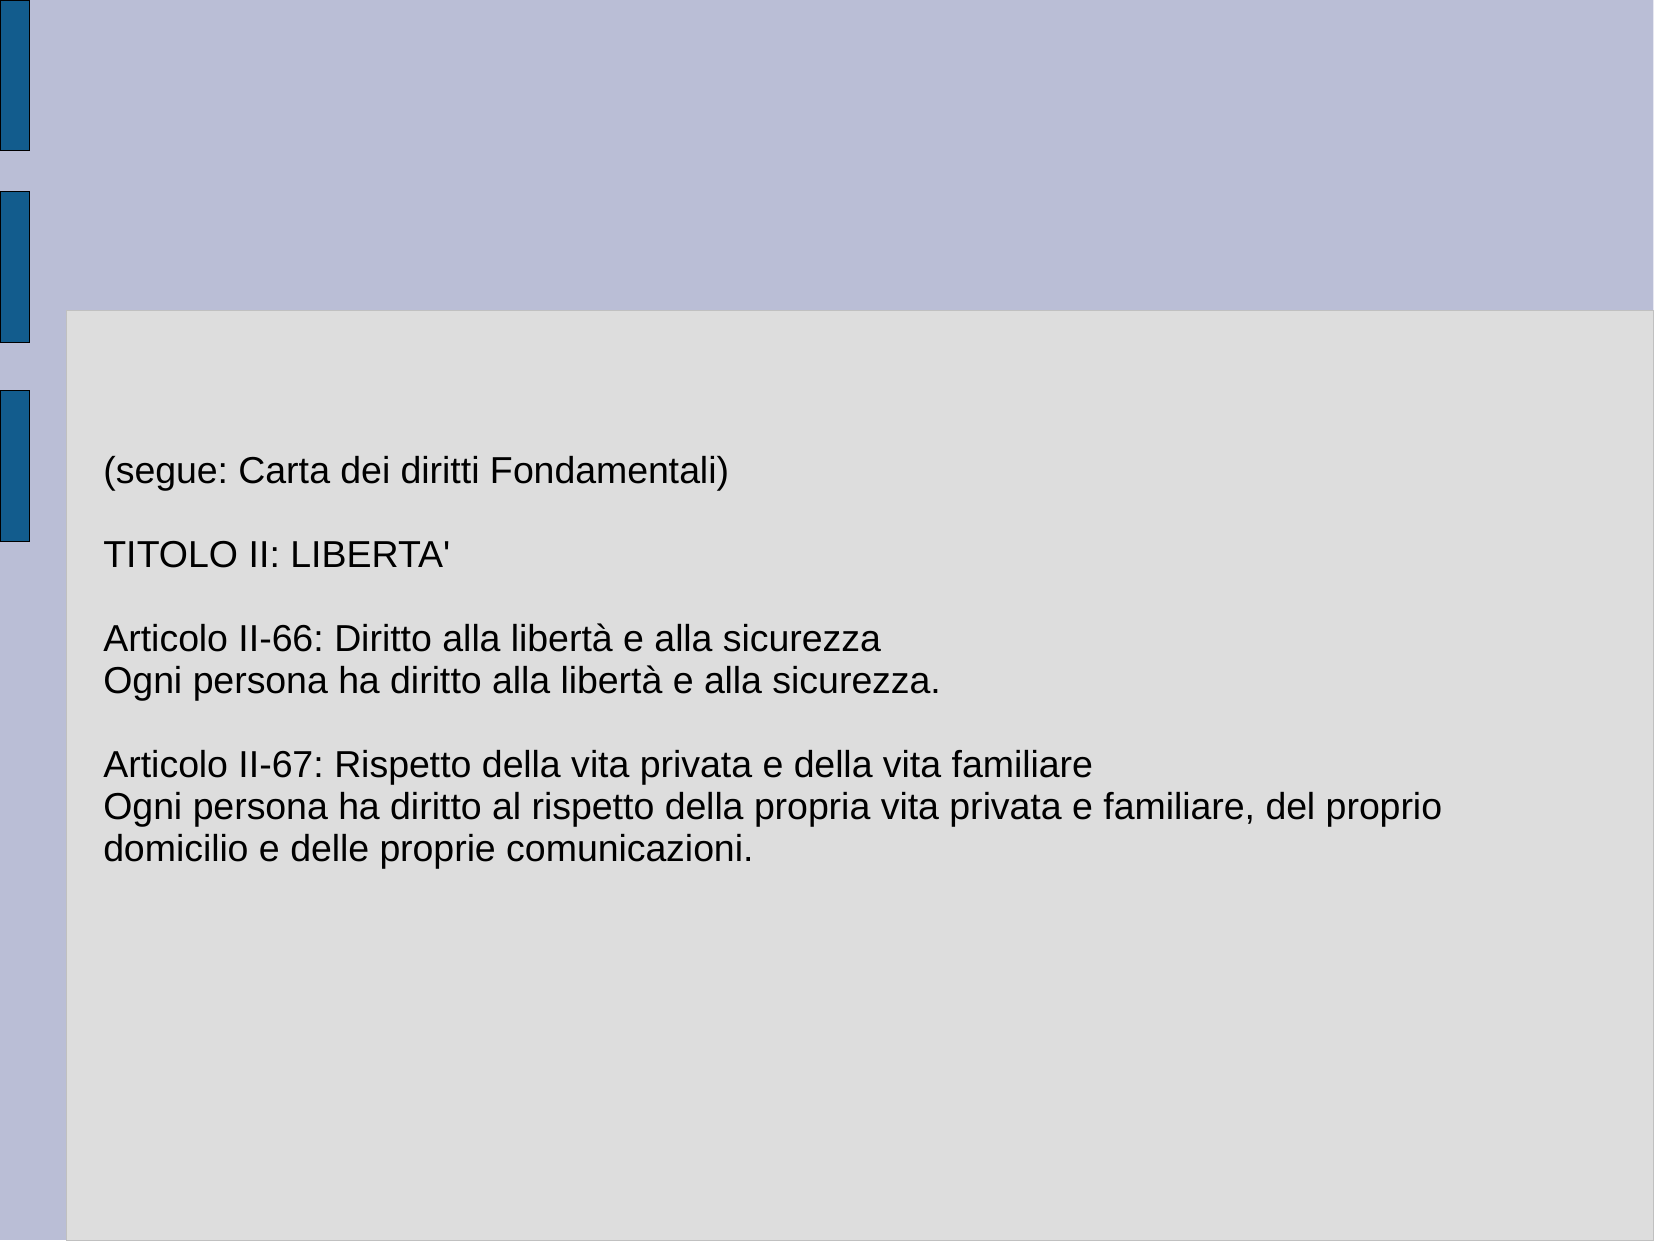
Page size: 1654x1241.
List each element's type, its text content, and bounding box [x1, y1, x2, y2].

text_box (segue: Carta dei diritti Fondamentali) TITOLO II: LIBERTA' Articolo II-66: Diritto alla libertà e alla sicurezza Ogni persona ha diritto alla libertà e alla sicurezza. Articolo II-67: Rispetto della vita privata e della vita familiare Ogni persona ha diritto al rispetto della propria vita privata e familiare, del proprio domicilio e delle proprie comunicazioni. [88, 442, 1595, 878]
